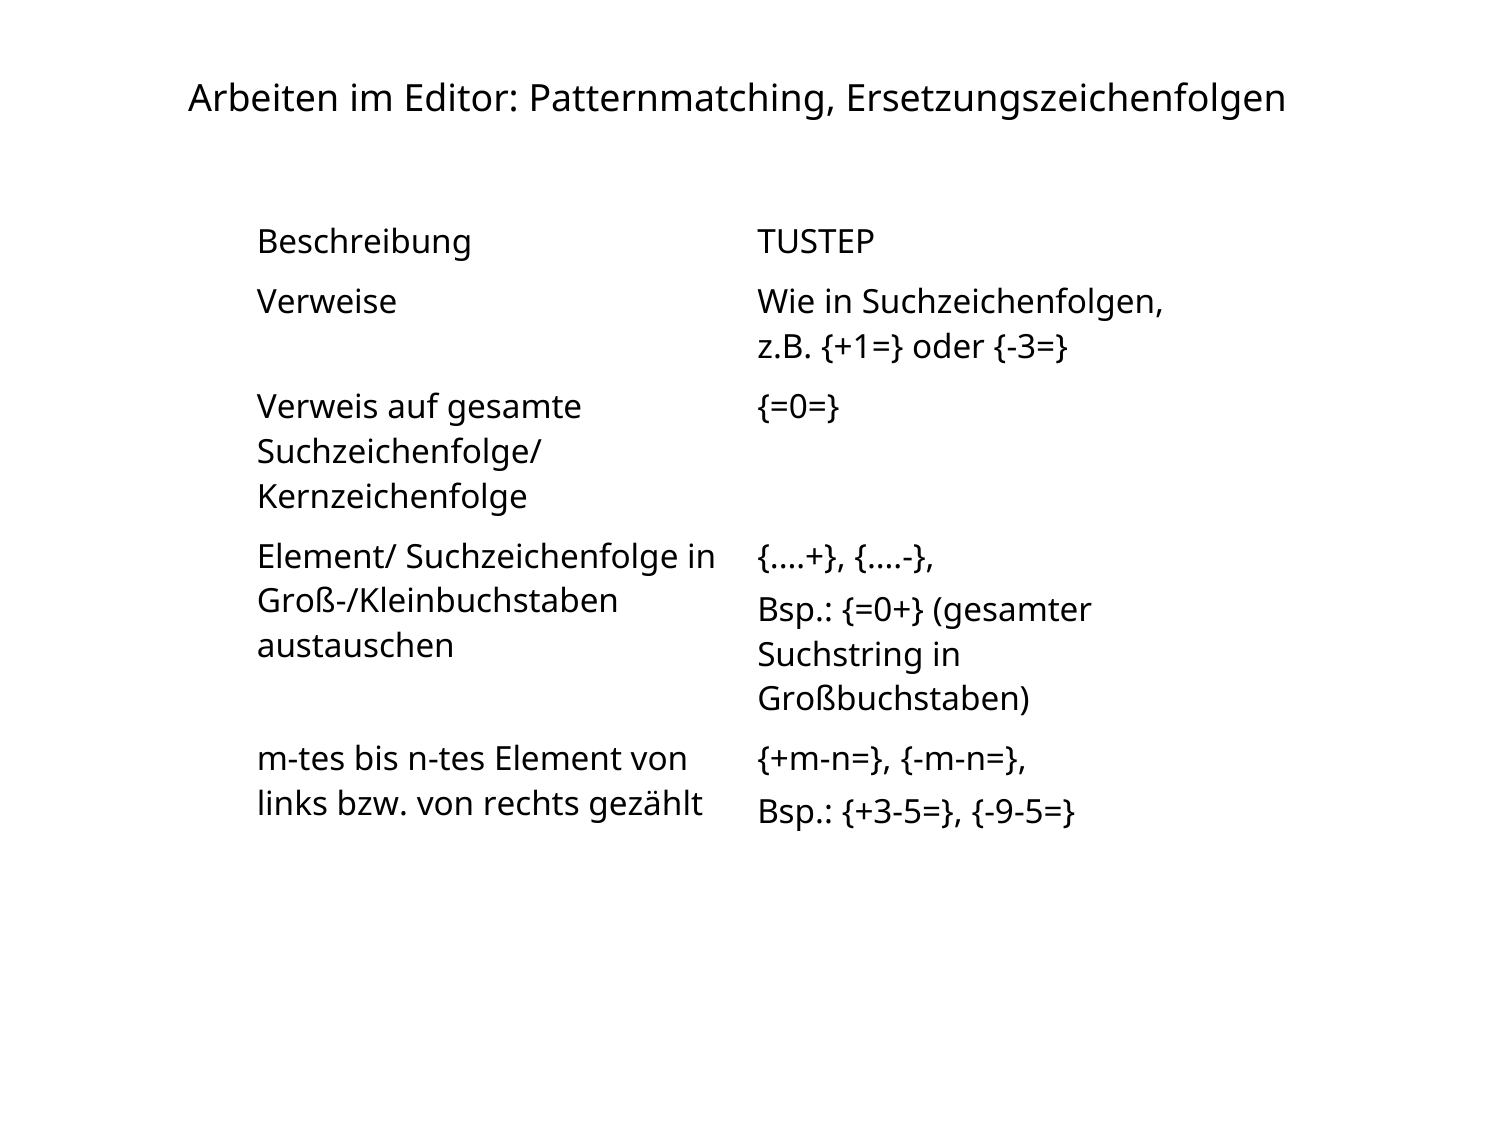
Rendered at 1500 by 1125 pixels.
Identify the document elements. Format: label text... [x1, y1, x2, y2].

table_cell m-tes bis n-tes Element von links bzw. von rechts gezählt [242, 725, 742, 875]
table_cell Verweise [242, 268, 742, 373]
table_cell {.…+}, {….-}, Bsp.: {=0+} (gesamter Suchstring in Großbuchstaben) [742, 523, 1242, 725]
table_cell {=0=} [742, 373, 1242, 523]
table_cell Wie in Suchzeichenfolgen, z.B. {+1=} oder {-3=} [742, 268, 1242, 373]
table_header Beschreibung [242, 208, 742, 268]
table_cell {+m-n=}, {-m-n=}, Bsp.: {+3-5=}, {-9-5=} [742, 725, 1242, 875]
table_cell Verweis auf gesamte Suchzeichenfolge/ Kernzeichenfolge [242, 373, 742, 523]
table_header TUSTEP [742, 208, 1242, 268]
text_box Arbeiten im Editor: Patternmatching, Ersetzungszeichenfolgen [173, 66, 1303, 127]
table_cell Element/ Suchzeichenfolge in Groß-/Kleinbuchstaben austauschen [242, 523, 742, 725]
